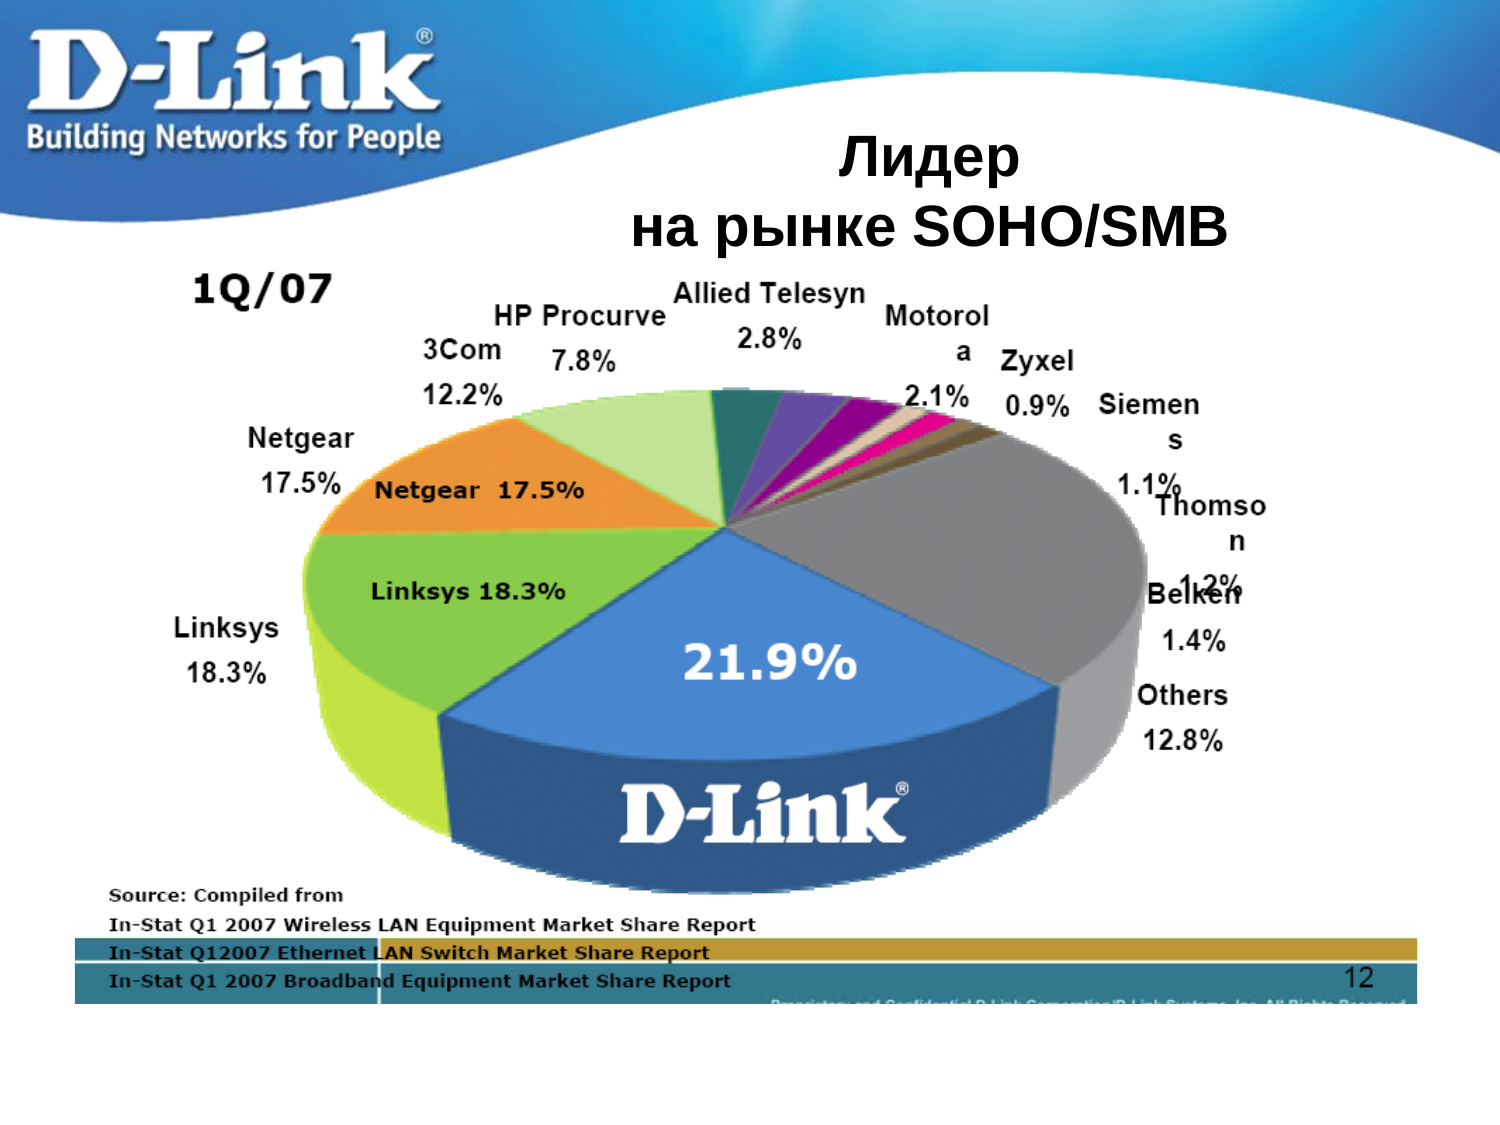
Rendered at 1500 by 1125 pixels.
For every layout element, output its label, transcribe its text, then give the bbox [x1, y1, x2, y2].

picture [0, 0, 1500, 1125]
text_box Лидер на рынке SOHO/SMB [354, 110, 1500, 266]
